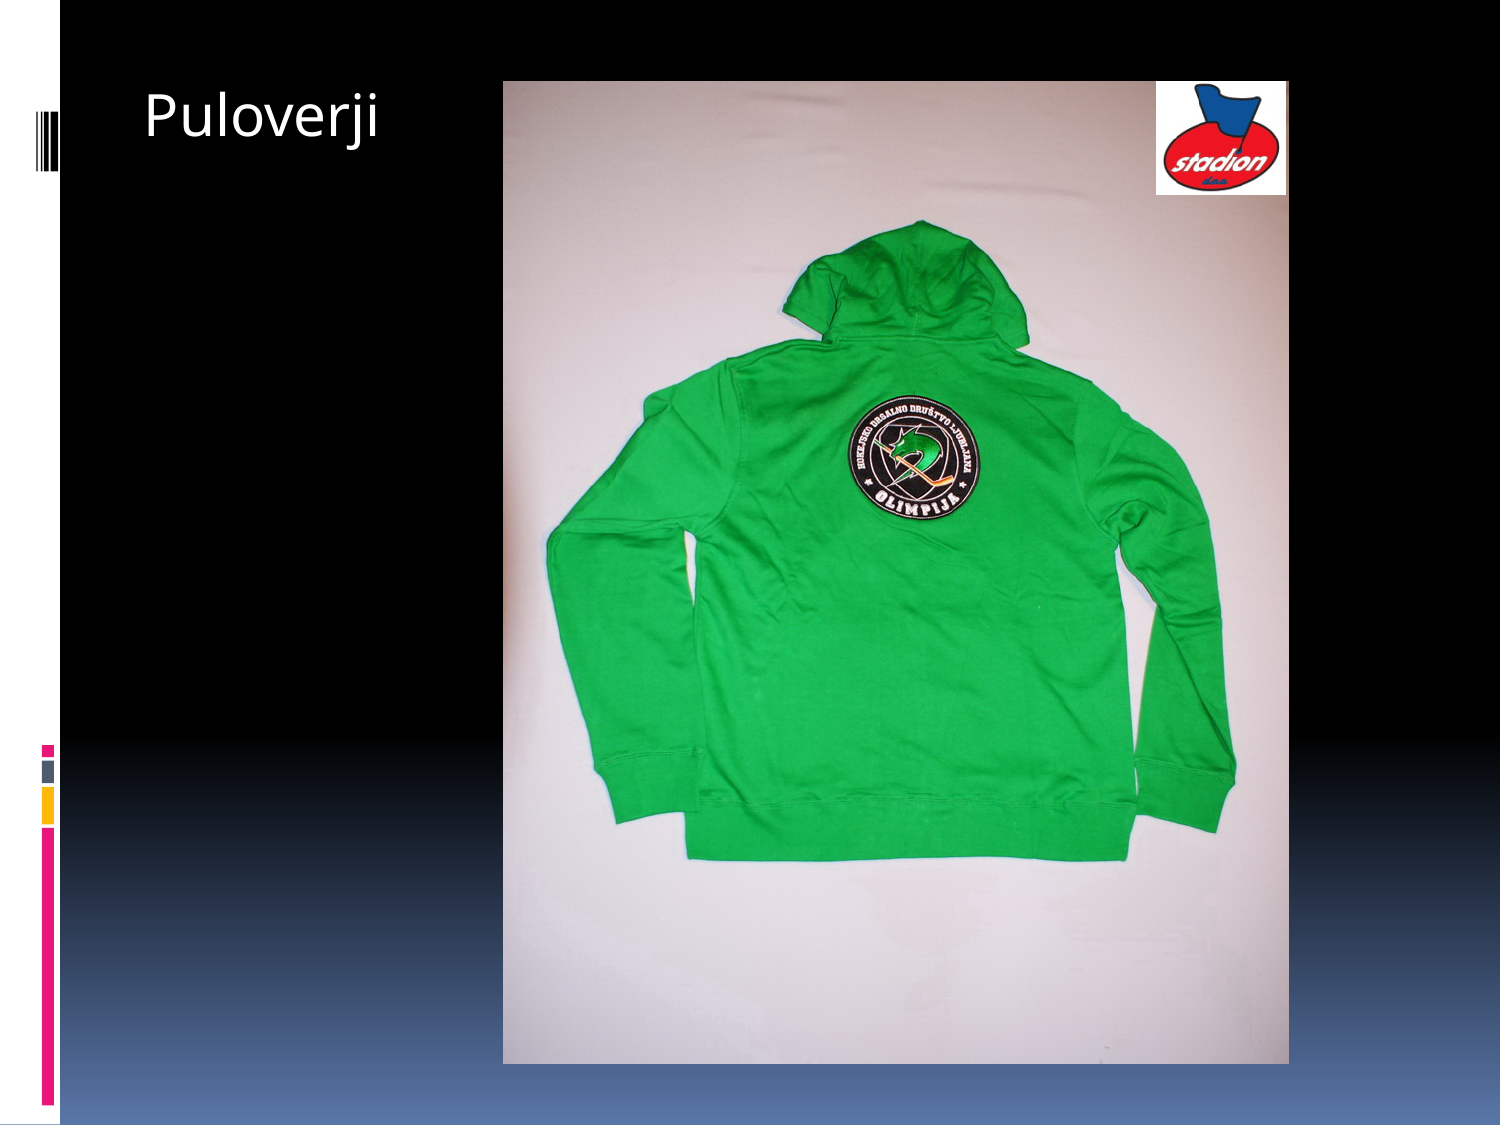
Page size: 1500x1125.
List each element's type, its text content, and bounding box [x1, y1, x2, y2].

picture [503, 81, 1289, 1064]
text_box Puloverji [129, 70, 396, 156]
